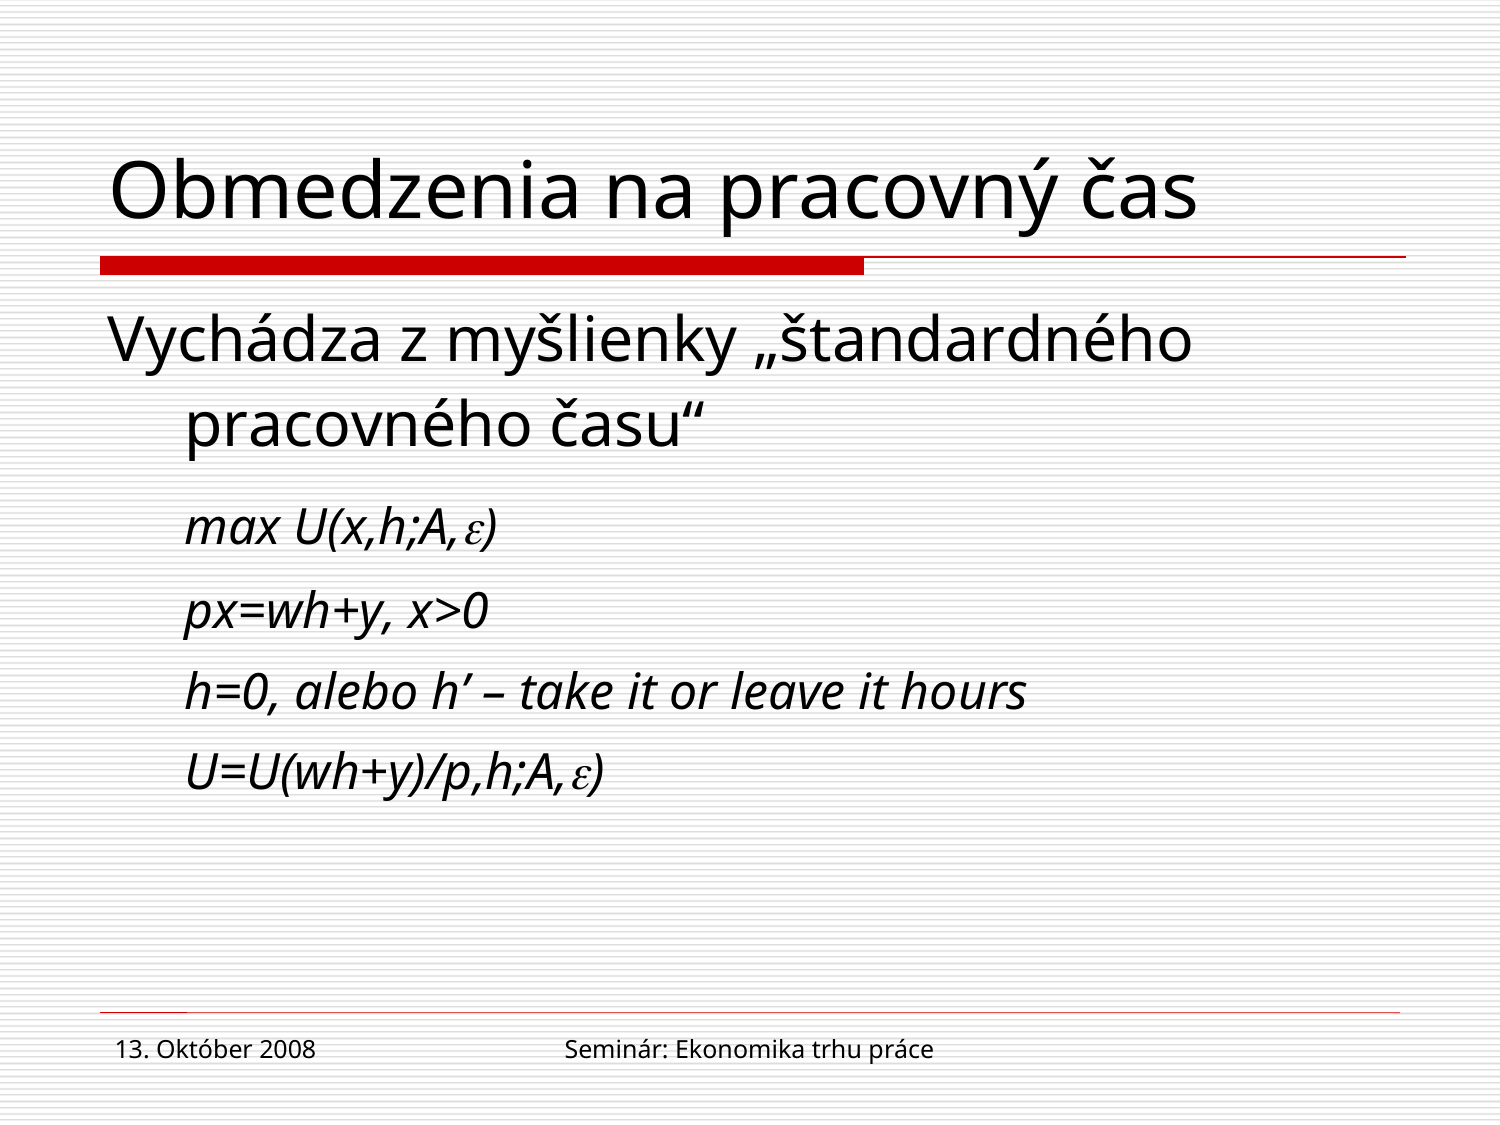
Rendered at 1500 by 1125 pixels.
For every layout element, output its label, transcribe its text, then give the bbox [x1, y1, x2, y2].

title Obmedzenia na pracovný čas [94, 49, 1407, 250]
picture [0, 0, 1500, 1125]
list Vychádza z myšlienky „štandardného pracovného času“ max U(x,h;A,)‏ px=wh+y, x>0 h=0, alebo h’ – take it or leave it hours U=U(wh+y)/p,h;A,)‏ [92, 287, 1406, 988]
